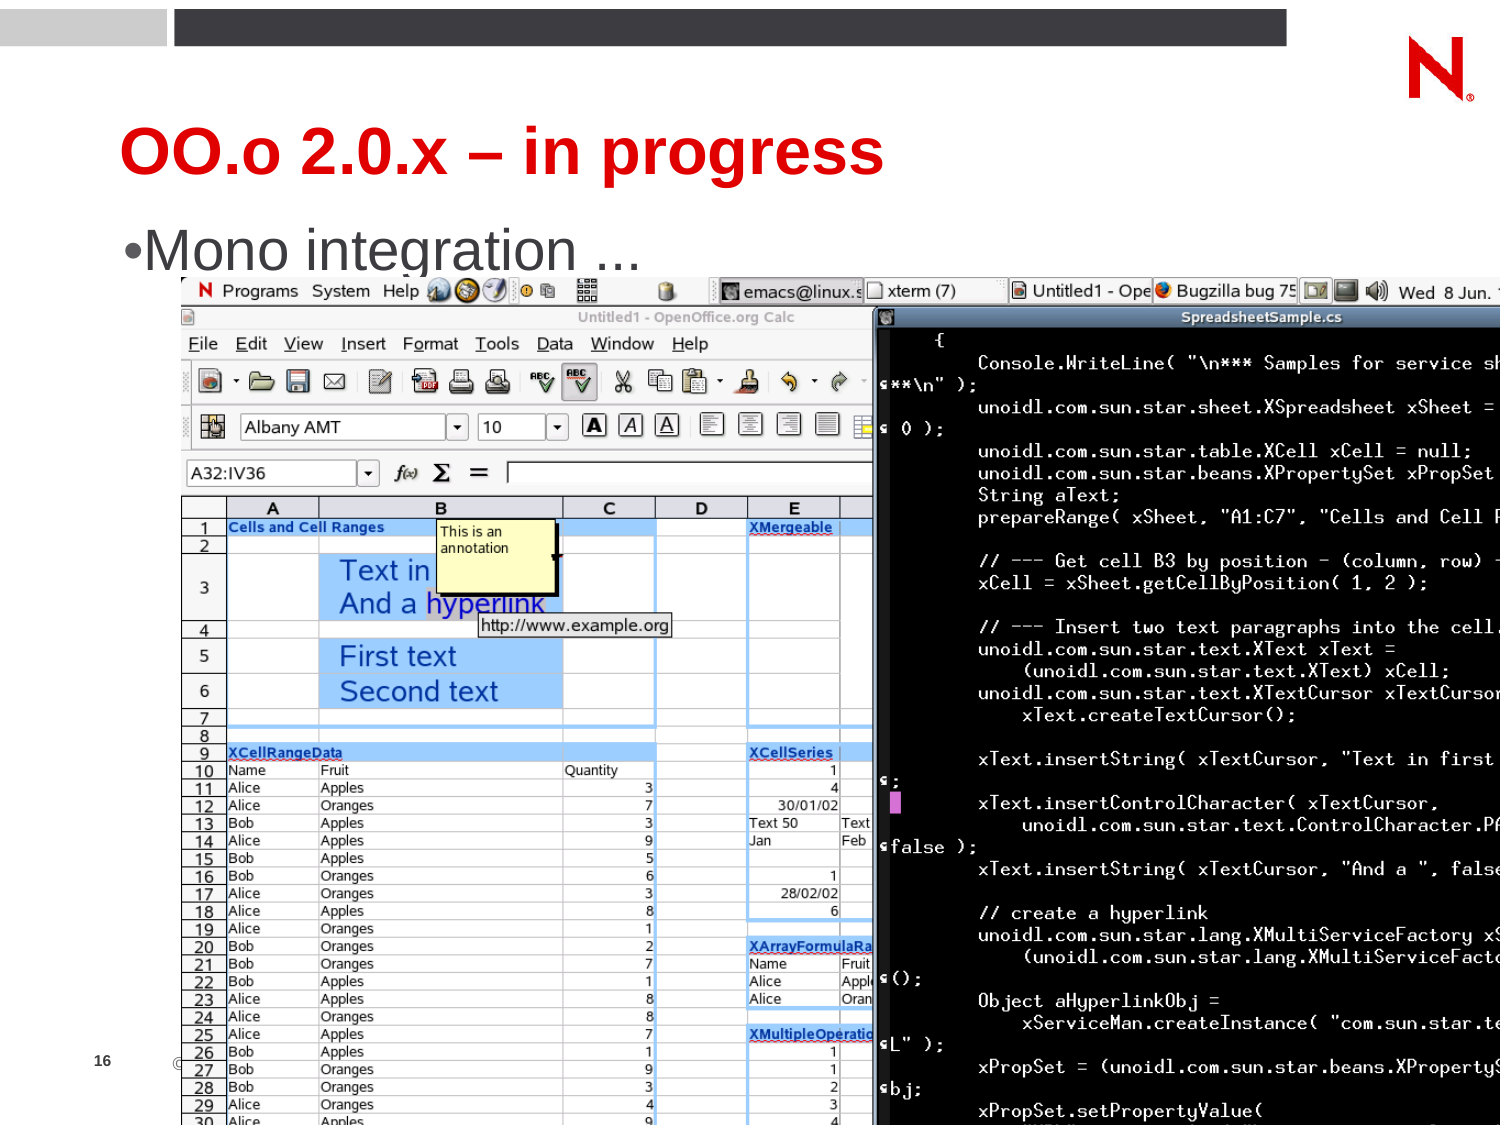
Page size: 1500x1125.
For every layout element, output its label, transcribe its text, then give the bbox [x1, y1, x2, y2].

list Mono integration ... Remote control only so far ... UNO/Mono bridge [123, 201, 1448, 951]
picture [1404, 32, 1477, 105]
picture [181, 277, 1500, 1125]
title OO.o 2.0.x – in progress [119, 106, 1252, 201]
